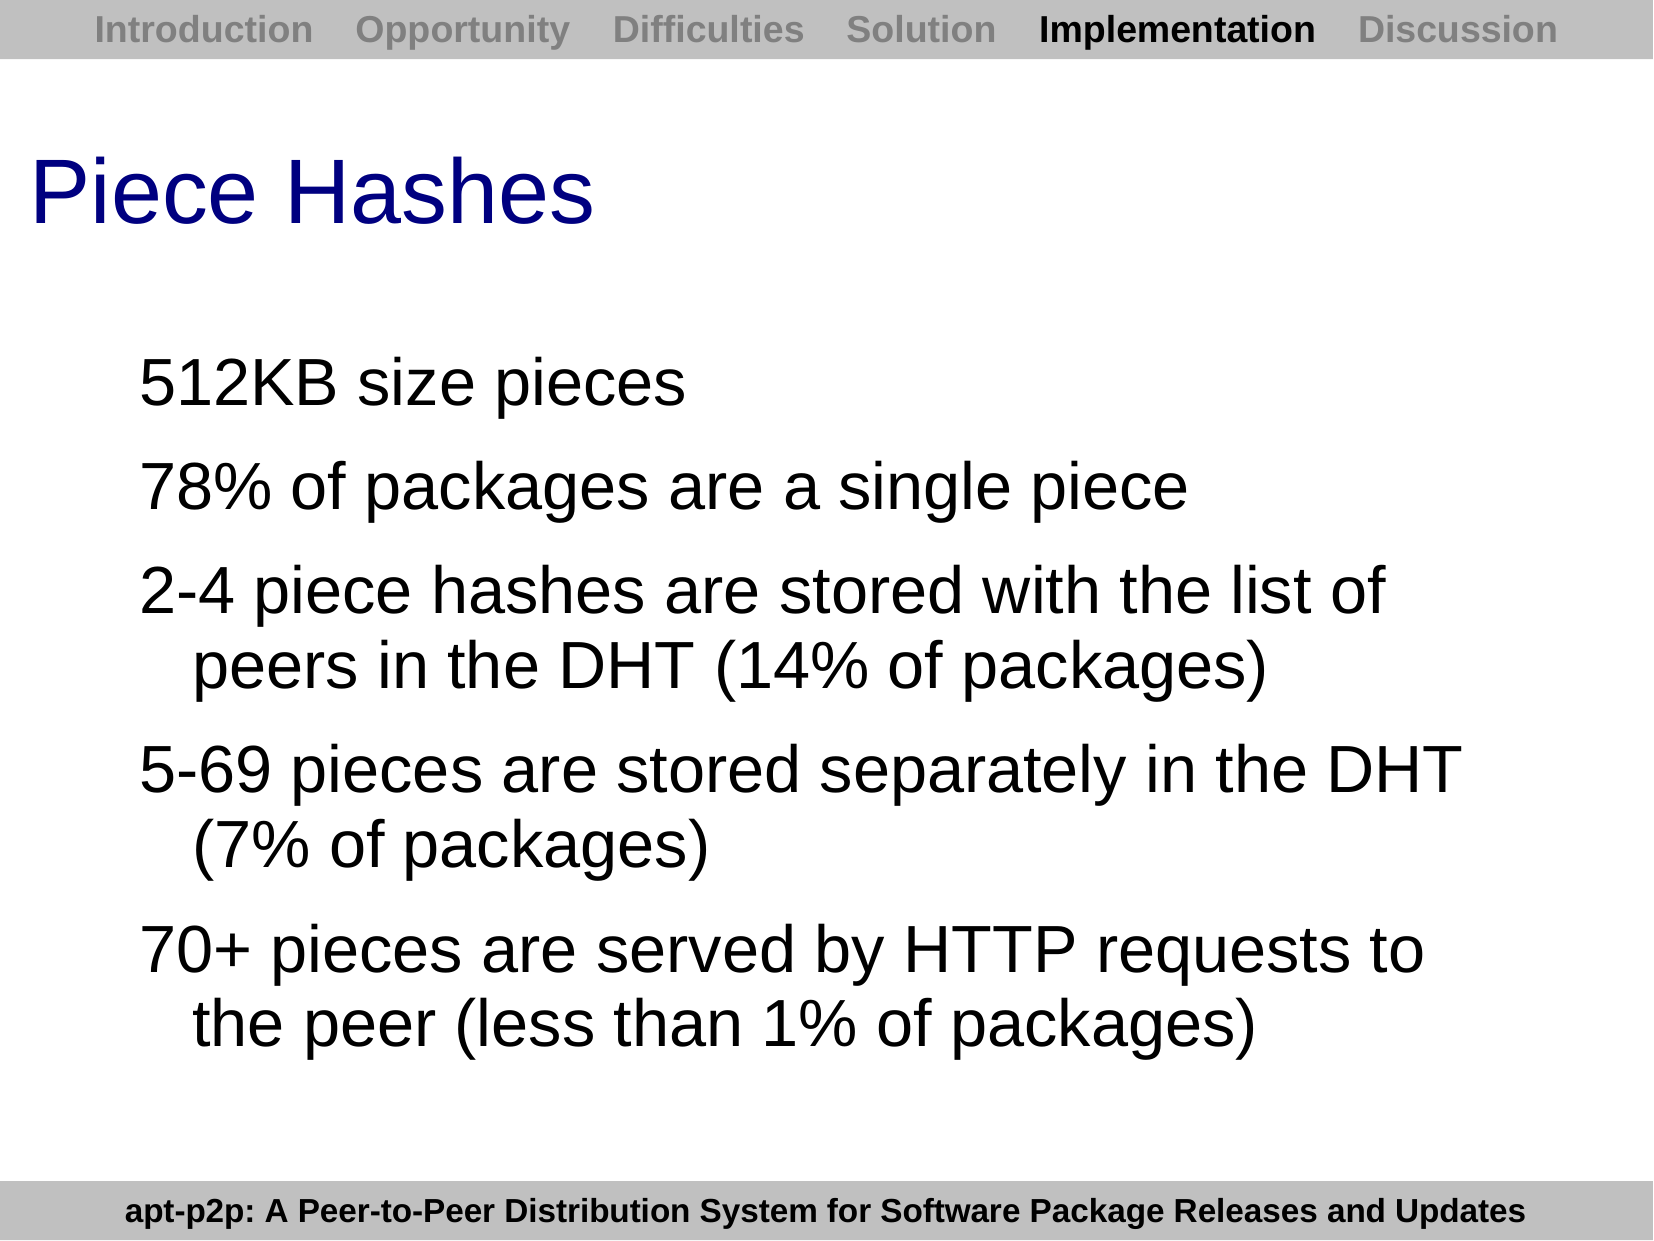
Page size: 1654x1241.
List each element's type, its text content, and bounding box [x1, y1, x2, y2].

list 512KB size pieces 78% of packages are a single piece 2-4 piece hashes are stored with the list of peers in the DHT (14% of packages) 5-69 pieces are stored separately in the DHT (7% of packages) 70+ pieces are served by HTTP requests to the peer (less than 1% of packages) [121, 344, 1534, 1127]
title Piece Hashes [29, 88, 1442, 296]
